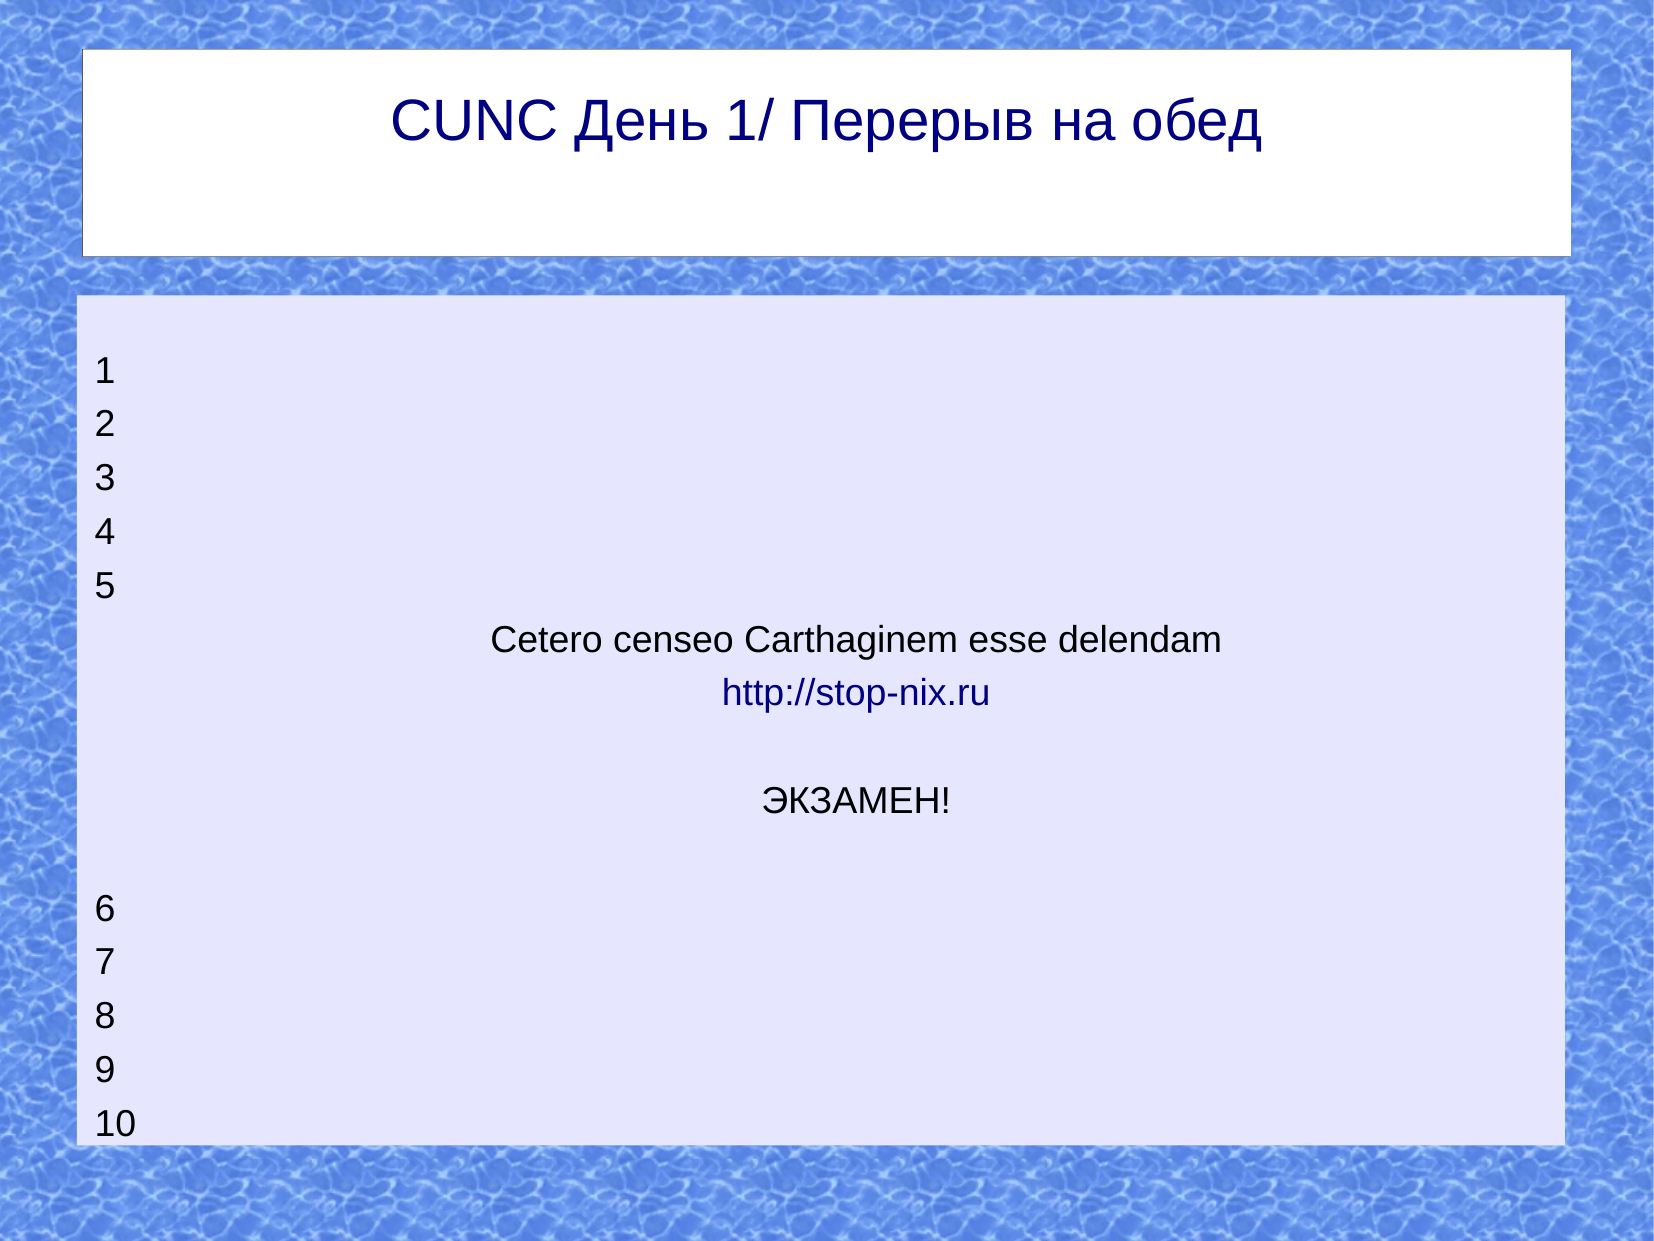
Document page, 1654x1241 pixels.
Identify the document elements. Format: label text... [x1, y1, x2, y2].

list Cetero censeo Carthaginem esse delendam http://stop-nix.ru ЭКЗАМЕН! [76, 295, 1565, 1146]
title CUNC День 1/ Перерыв на обед [82, 49, 1571, 257]
picture [0, 0, 1654, 1241]
